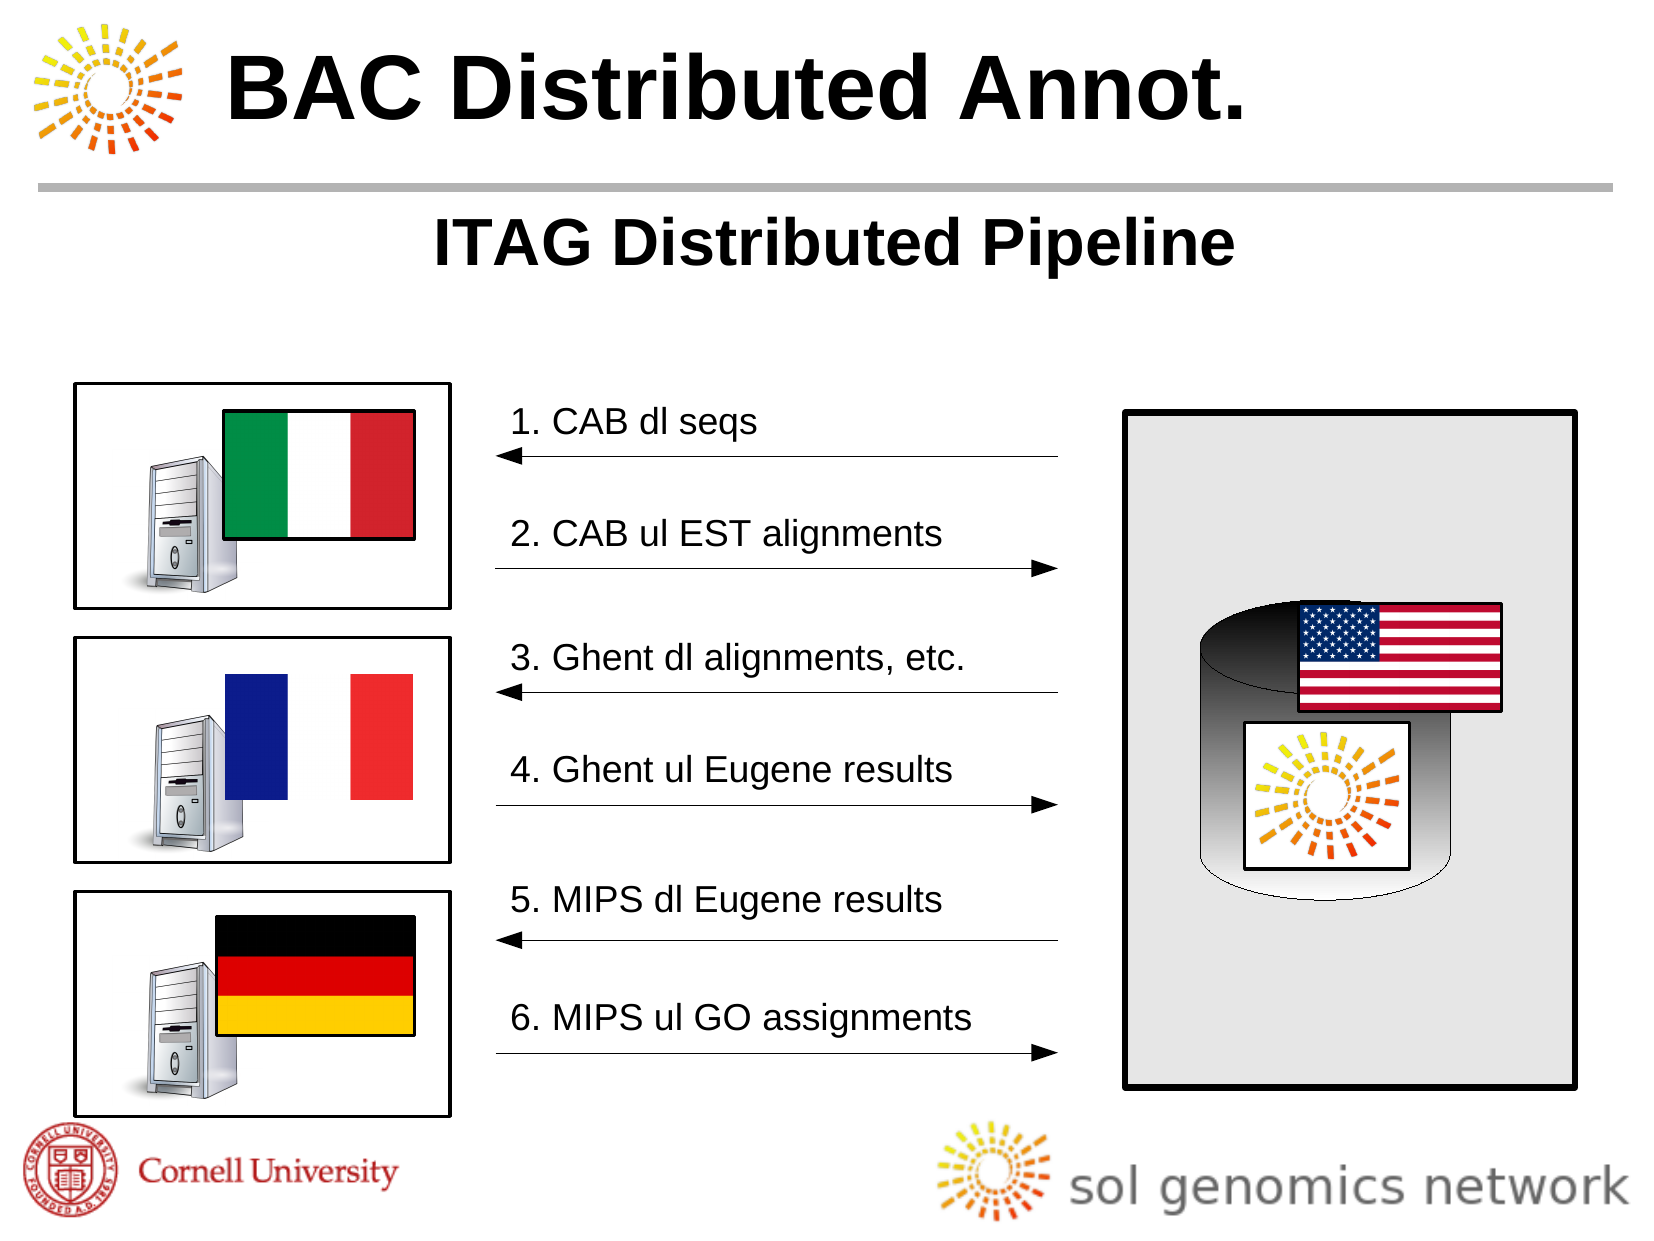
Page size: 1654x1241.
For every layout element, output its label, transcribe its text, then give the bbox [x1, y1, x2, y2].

picture [112, 449, 263, 601]
picture [11, 1110, 423, 1230]
picture [32, 22, 184, 156]
picture [218, 917, 413, 1035]
text_box 5. MIPS dl Eugene results [495, 871, 1058, 930]
title BAC Distributed Annot. [225, 34, 1571, 142]
text_box 4. Ghent ul Eugene results [495, 741, 1096, 800]
text_box 3. Ghent dl alignments, etc. [495, 628, 1096, 688]
text_box [1125, 412, 1576, 1088]
picture [1246, 723, 1408, 868]
picture [77, 1110, 423, 1115]
list ITAG Distributed Pipeline [82, 205, 1571, 338]
text_box 6. MIPS ul GO assignments [495, 989, 1088, 1048]
picture [118, 674, 413, 859]
text_box 1. CAB dl seqs [495, 392, 983, 452]
picture [225, 412, 413, 538]
picture [112, 955, 263, 1106]
picture [1299, 604, 1501, 711]
text_box 2. CAB ul EST alignments [495, 504, 1058, 564]
picture [921, 1116, 1642, 1229]
